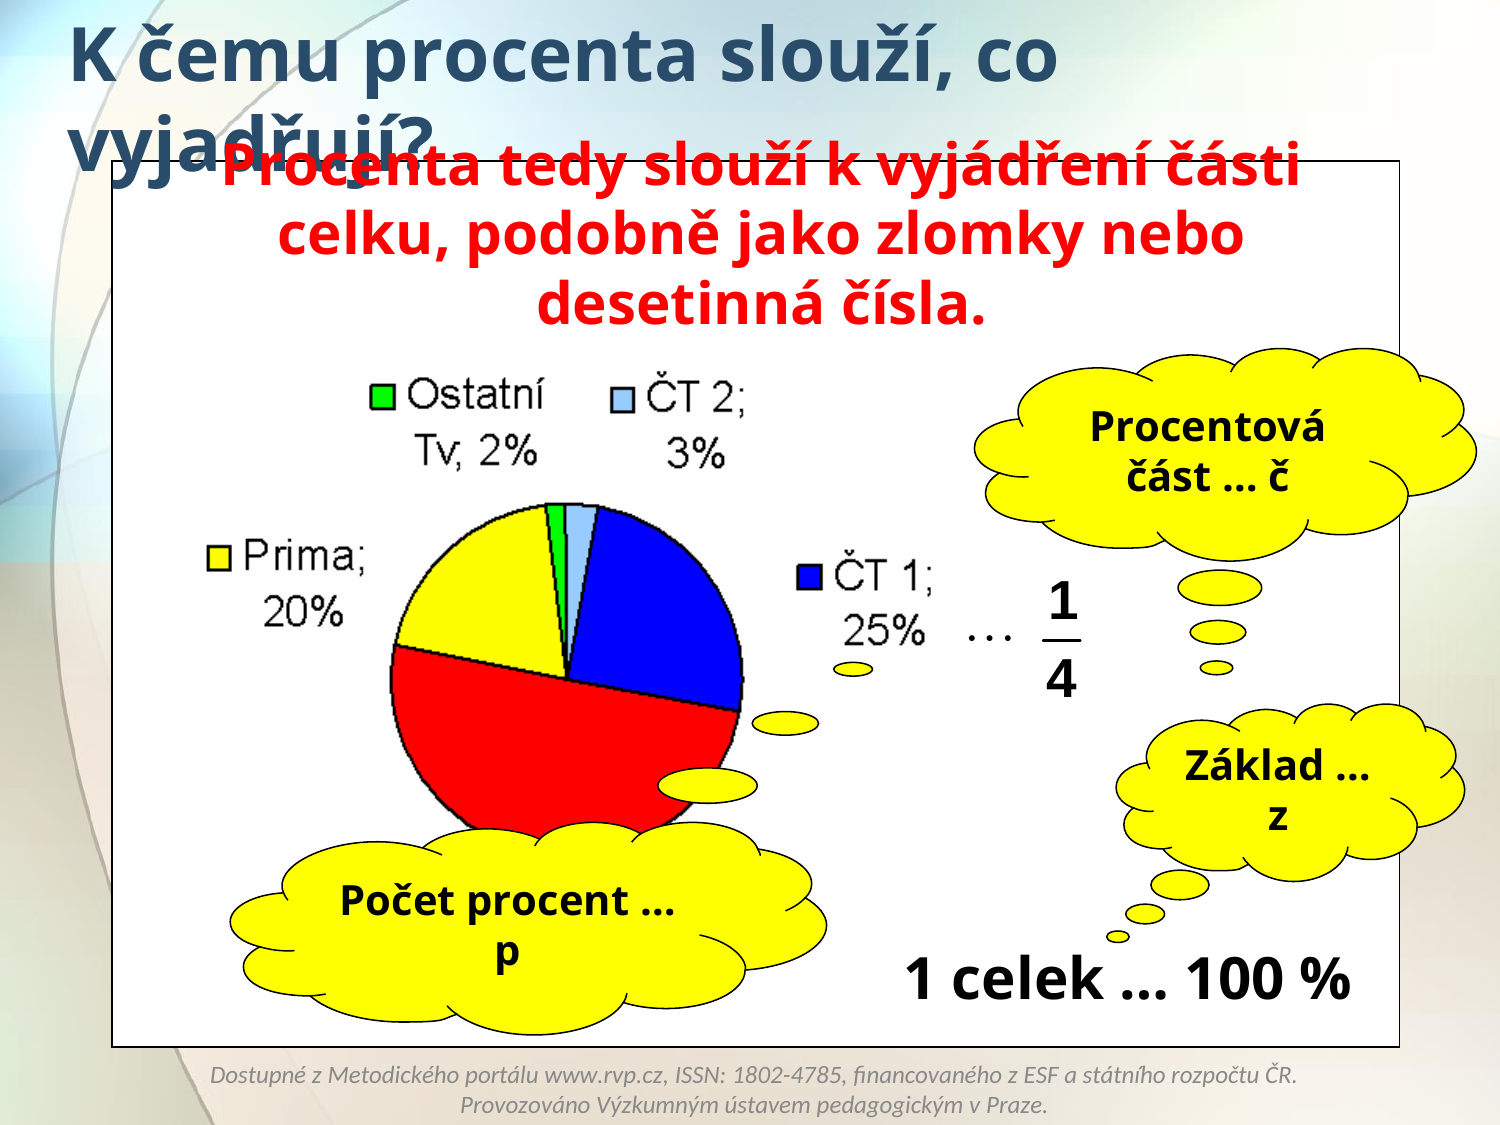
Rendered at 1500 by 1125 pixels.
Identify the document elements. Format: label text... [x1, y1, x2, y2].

text_box Počet procent … p [657, 767, 758, 804]
text_box [738, 160, 750, 179]
text_box [700, 160, 714, 179]
text_box [191, 160, 203, 164]
text_box [458, 170, 469, 179]
text_box Základ … z [1116, 704, 1465, 882]
text_box Počet procent … p [833, 662, 873, 677]
text_box [294, 160, 308, 179]
text_box [535, 160, 547, 165]
text_box [838, 160, 844, 167]
text_box [112, 160, 1400, 1047]
text_box Základ … z [1106, 931, 1130, 943]
picture [0, 0, 1500, 1125]
text_box Procentová část … č [1190, 620, 1246, 645]
text_box Základ … z [1150, 870, 1210, 900]
text_box Počet procent … p [230, 822, 827, 1035]
text_box [1206, 170, 1217, 179]
text_box [1071, 160, 1083, 165]
text_box Procenta tedy slouží k vyjádření části celku, podobně jako zlomky nebo desetinná čísla. [123, 196, 1400, 268]
text_box Základ … z [1125, 904, 1165, 924]
text_box Procentová část … č [974, 348, 1477, 562]
text_box K čemu procenta slouží, co vyjadřují? [53, 54, 1447, 138]
text_box [888, 160, 898, 178]
text_box Počet procent … p [752, 711, 819, 736]
text_box 1 celek … 100 % [844, 940, 1412, 1012]
text_box Procentová část … č [1200, 660, 1233, 675]
text_box [1007, 160, 1020, 179]
text_box [610, 160, 922, 196]
text_box [971, 170, 982, 179]
text_box [954, 160, 1400, 196]
text_box Procentová část … č [1178, 570, 1262, 606]
text_box [606, 160, 615, 176]
chart [950, 567, 1093, 710]
text_box [568, 160, 581, 179]
text_box [925, 160, 948, 196]
text_box [921, 160, 930, 176]
